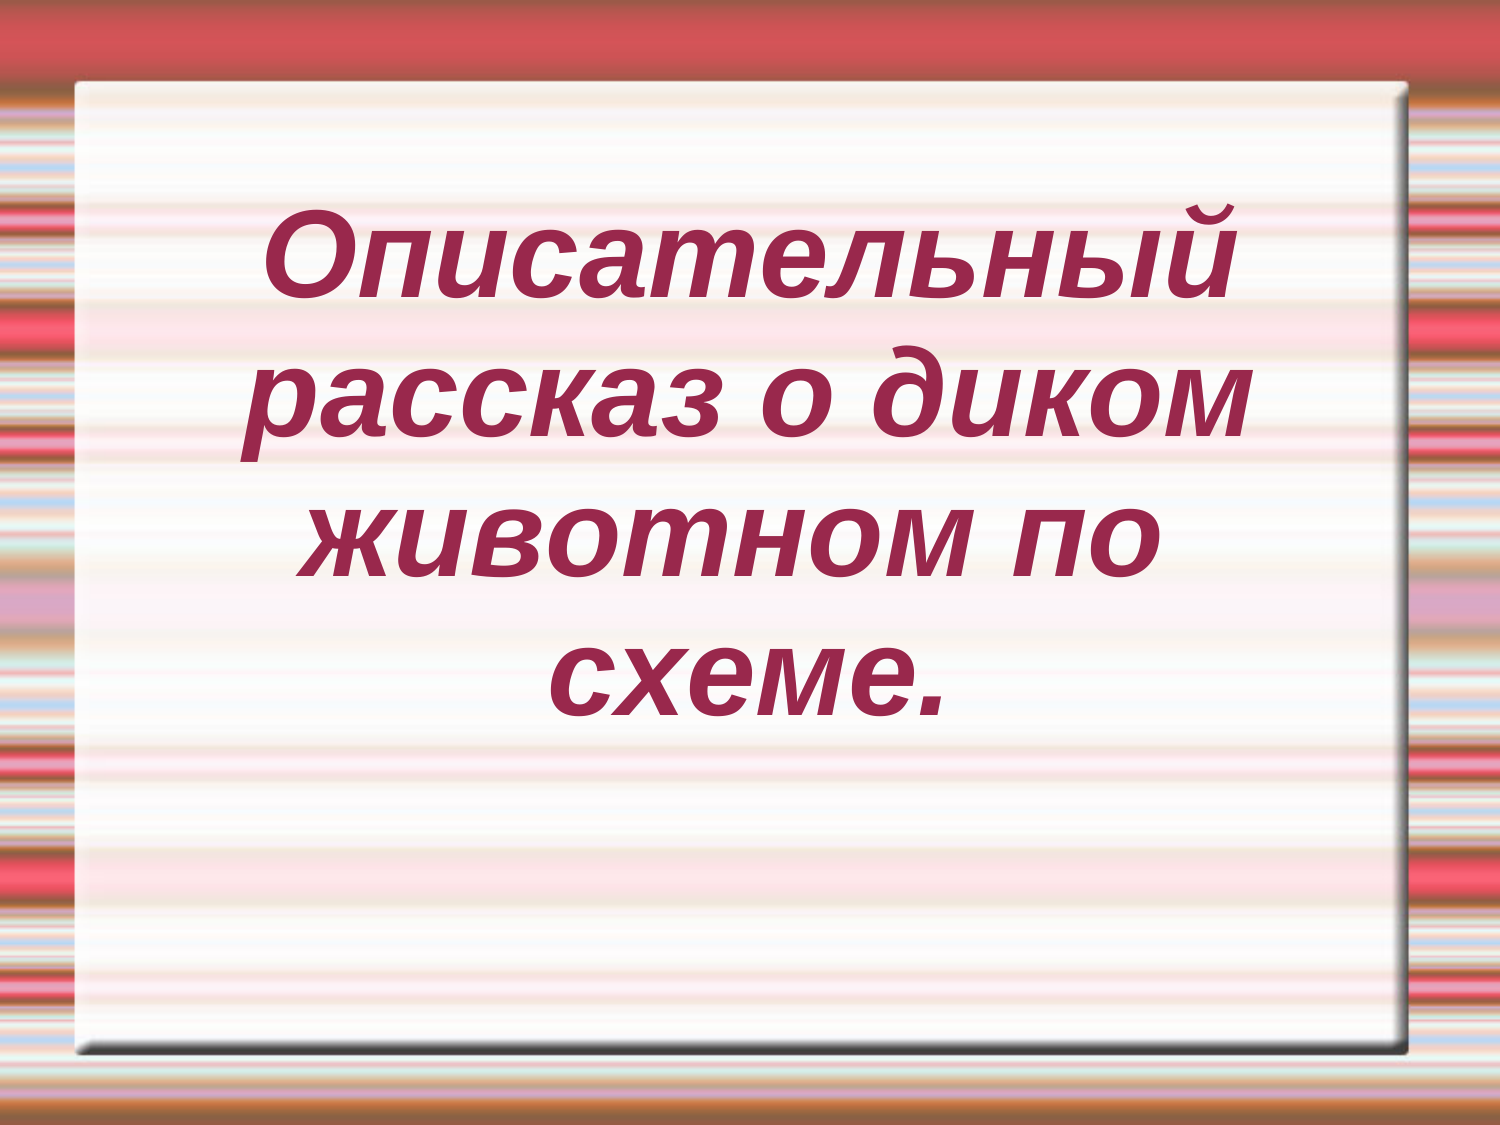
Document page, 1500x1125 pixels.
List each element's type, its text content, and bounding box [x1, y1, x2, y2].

text_box Описательный рассказ о диком животном по схеме. [110, 0, 1391, 505]
picture [0, 0, 1500, 1125]
